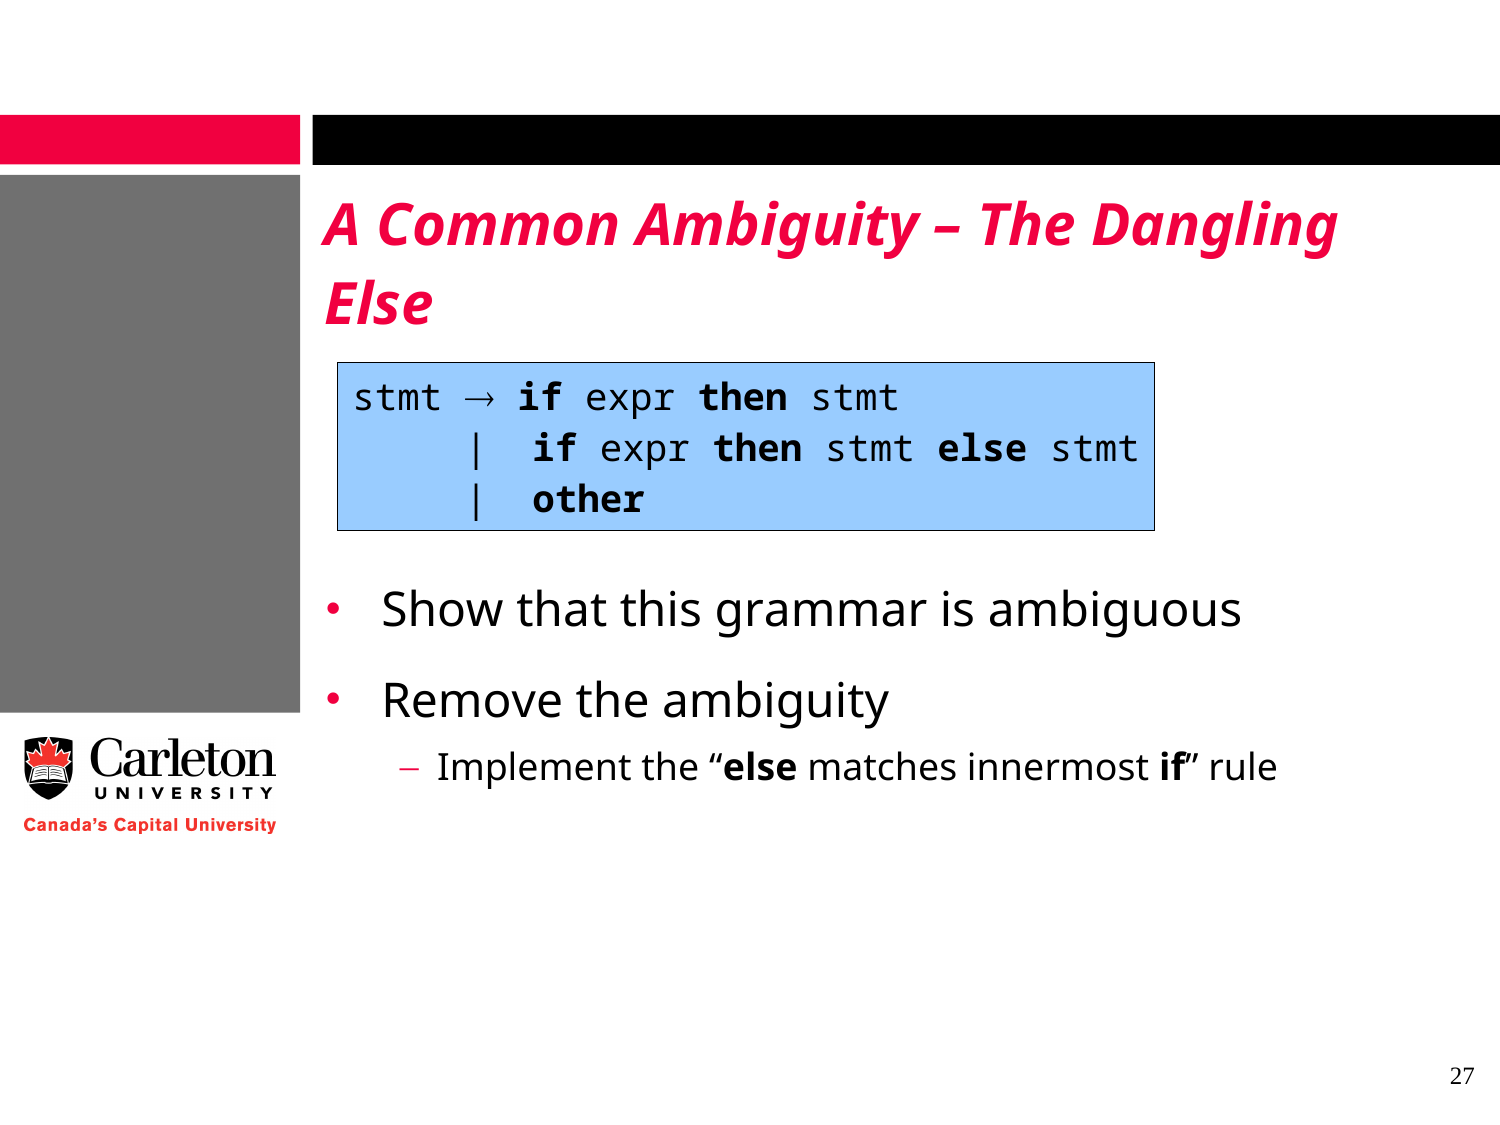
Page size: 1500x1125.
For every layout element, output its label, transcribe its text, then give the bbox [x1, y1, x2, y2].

list Show that this grammar is ambiguous Remove the ambiguity Implement the “else matches innermost if” rule [324, 562, 1450, 1036]
picture [24, 737, 276, 834]
title A Common Ambiguity – The Dangling Else [324, 194, 1450, 331]
text_box stmt  if expr then stmt | if expr then stmt else stmt | other [337, 379, 1155, 531]
